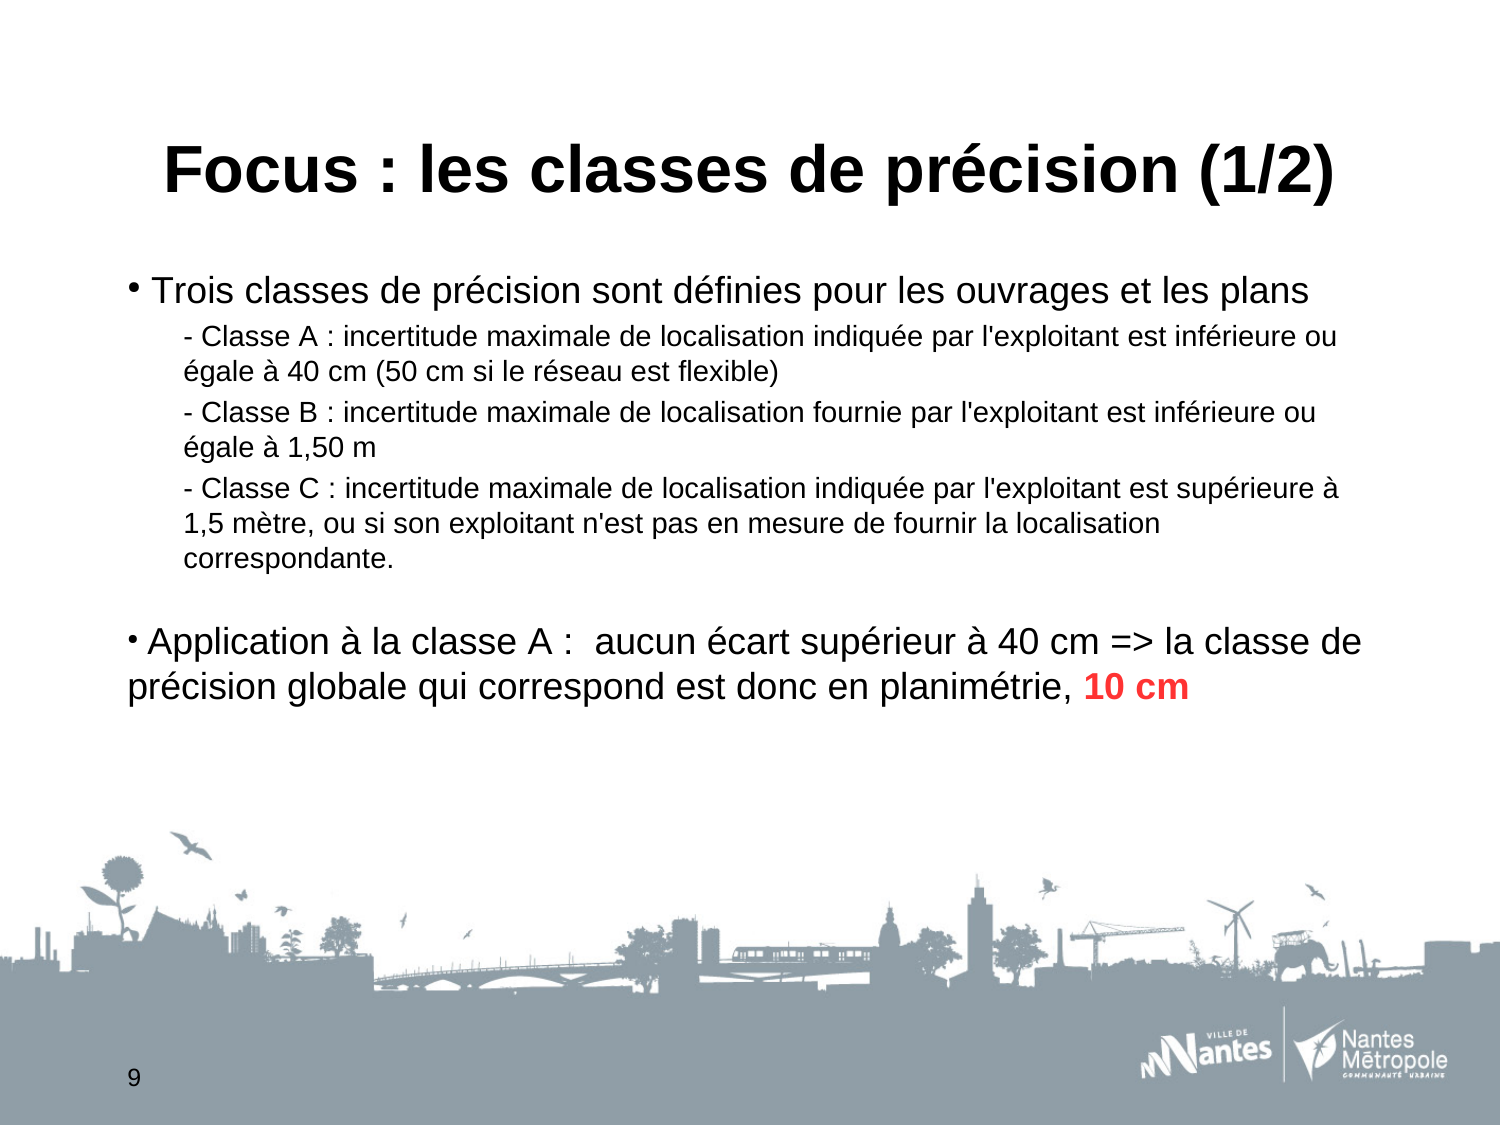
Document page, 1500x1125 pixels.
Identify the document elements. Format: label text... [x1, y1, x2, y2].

list Trois classes de précision sont définies pour les ouvrages et les plans - Classe A : incertitude maximale de localisation indiquée par l'exploitant est inférieure ou égale à 40 cm (50 cm si le réseau est flexible) - Classe B : incertitude maximale de localisation fournie par l'exploitant est inférieure ou égale à 1,50 m - Classe C : incertitude maximale de localisation indiquée par l'exploitant est supérieure à 1,5 mètre, ou si son exploitant n'est pas en mesure de fournir la localisation correspondante. Application à la classe A : aucun écart supérieur à 40 cm => la classe de précision globale qui correspond est donc en planimétrie, 10 cm [112, 258, 1388, 934]
picture [0, 0, 1500, 1125]
title Focus : les classes de précision (1/2) [112, 72, 1388, 258]
